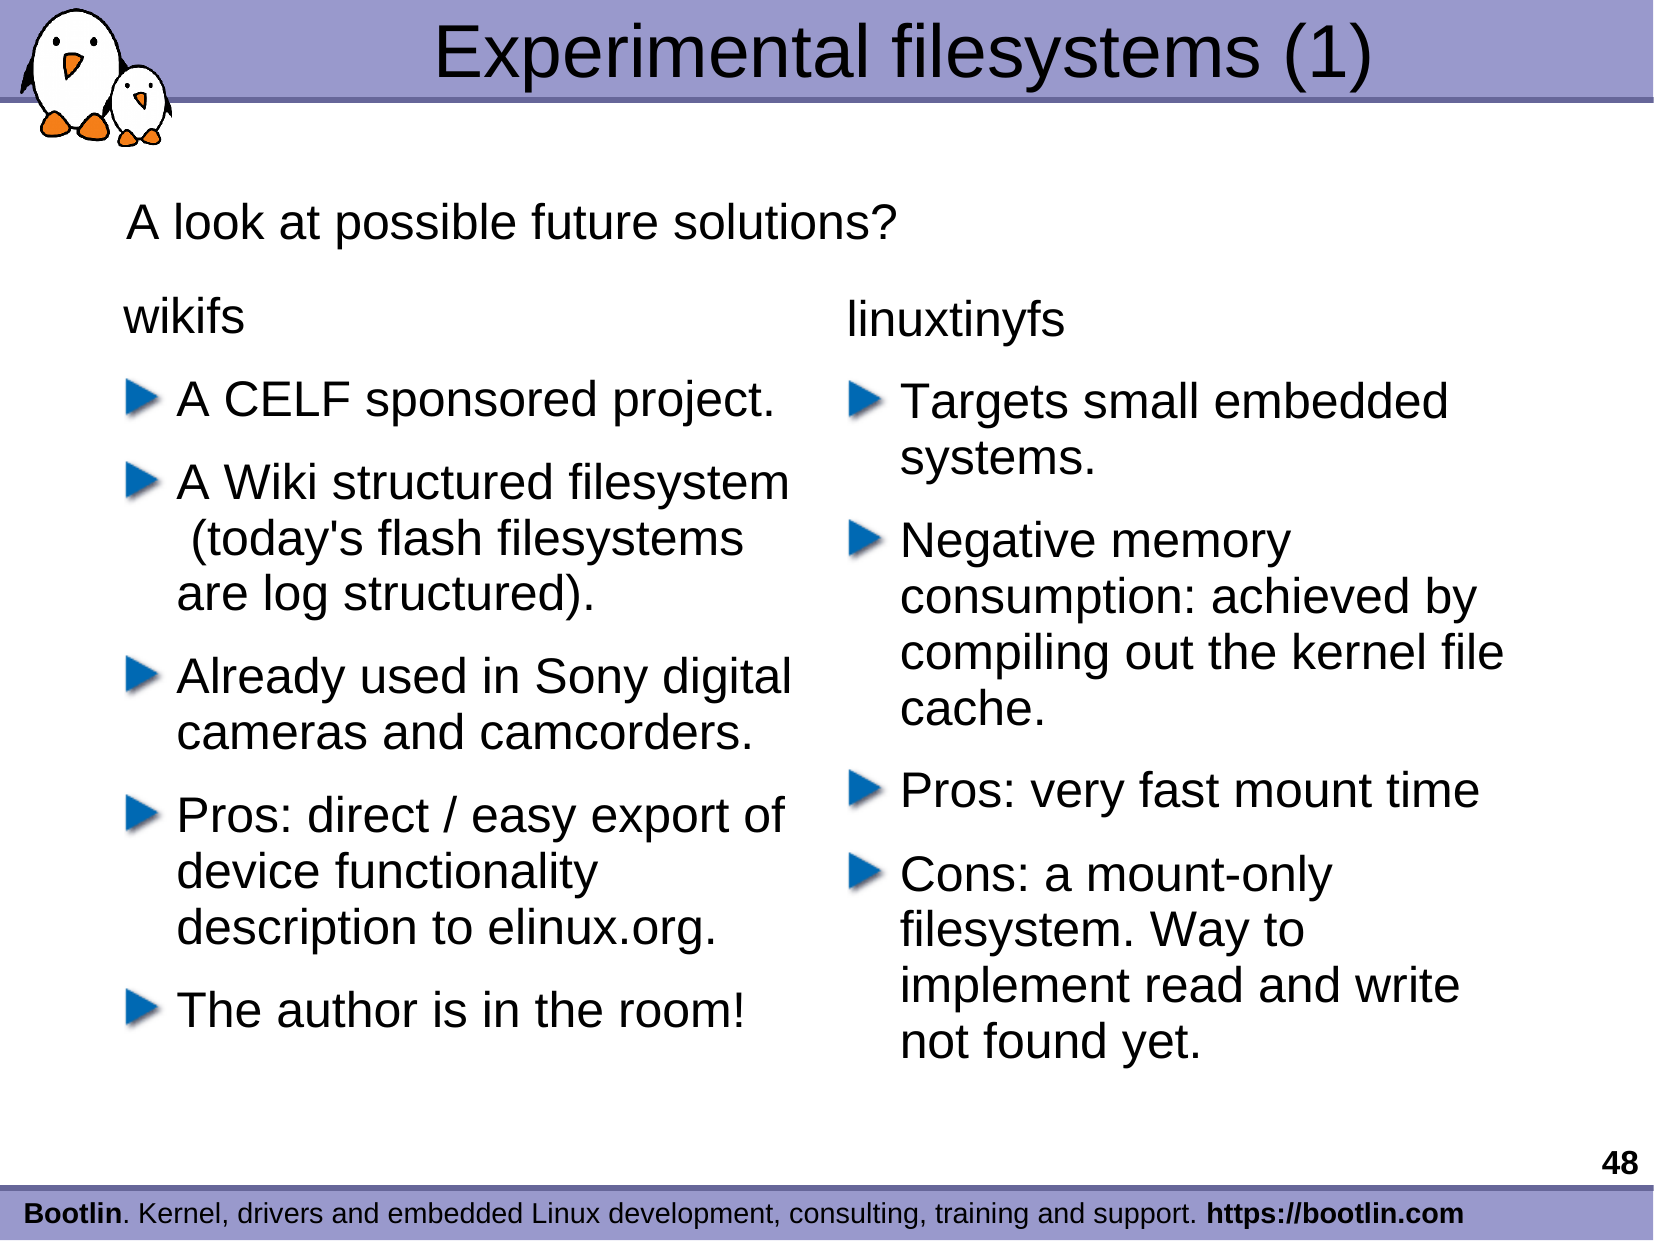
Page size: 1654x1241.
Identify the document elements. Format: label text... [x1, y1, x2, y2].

list wikifs A CELF sponsored project. A Wiki structured filesystem (today's flash filesystems are log structured). Already used in Sony digital cameras and camcorders. Pros: direct / easy export of device functionality description to elinux.org. The author is in the room! [105, 288, 795, 1107]
title Experimental filesystems (1) [178, 5, 1631, 97]
picture [20, 8, 172, 147]
text_box A look at possible future solutions? [125, 193, 899, 256]
list linuxtinyfs Targets small embedded systems. Negative memory consumption: achieved by compiling out the kernel file cache. Pros: very fast mount time Cons: a mount-only filesystem. Way to implement read and write not found yet. [829, 290, 1519, 1144]
